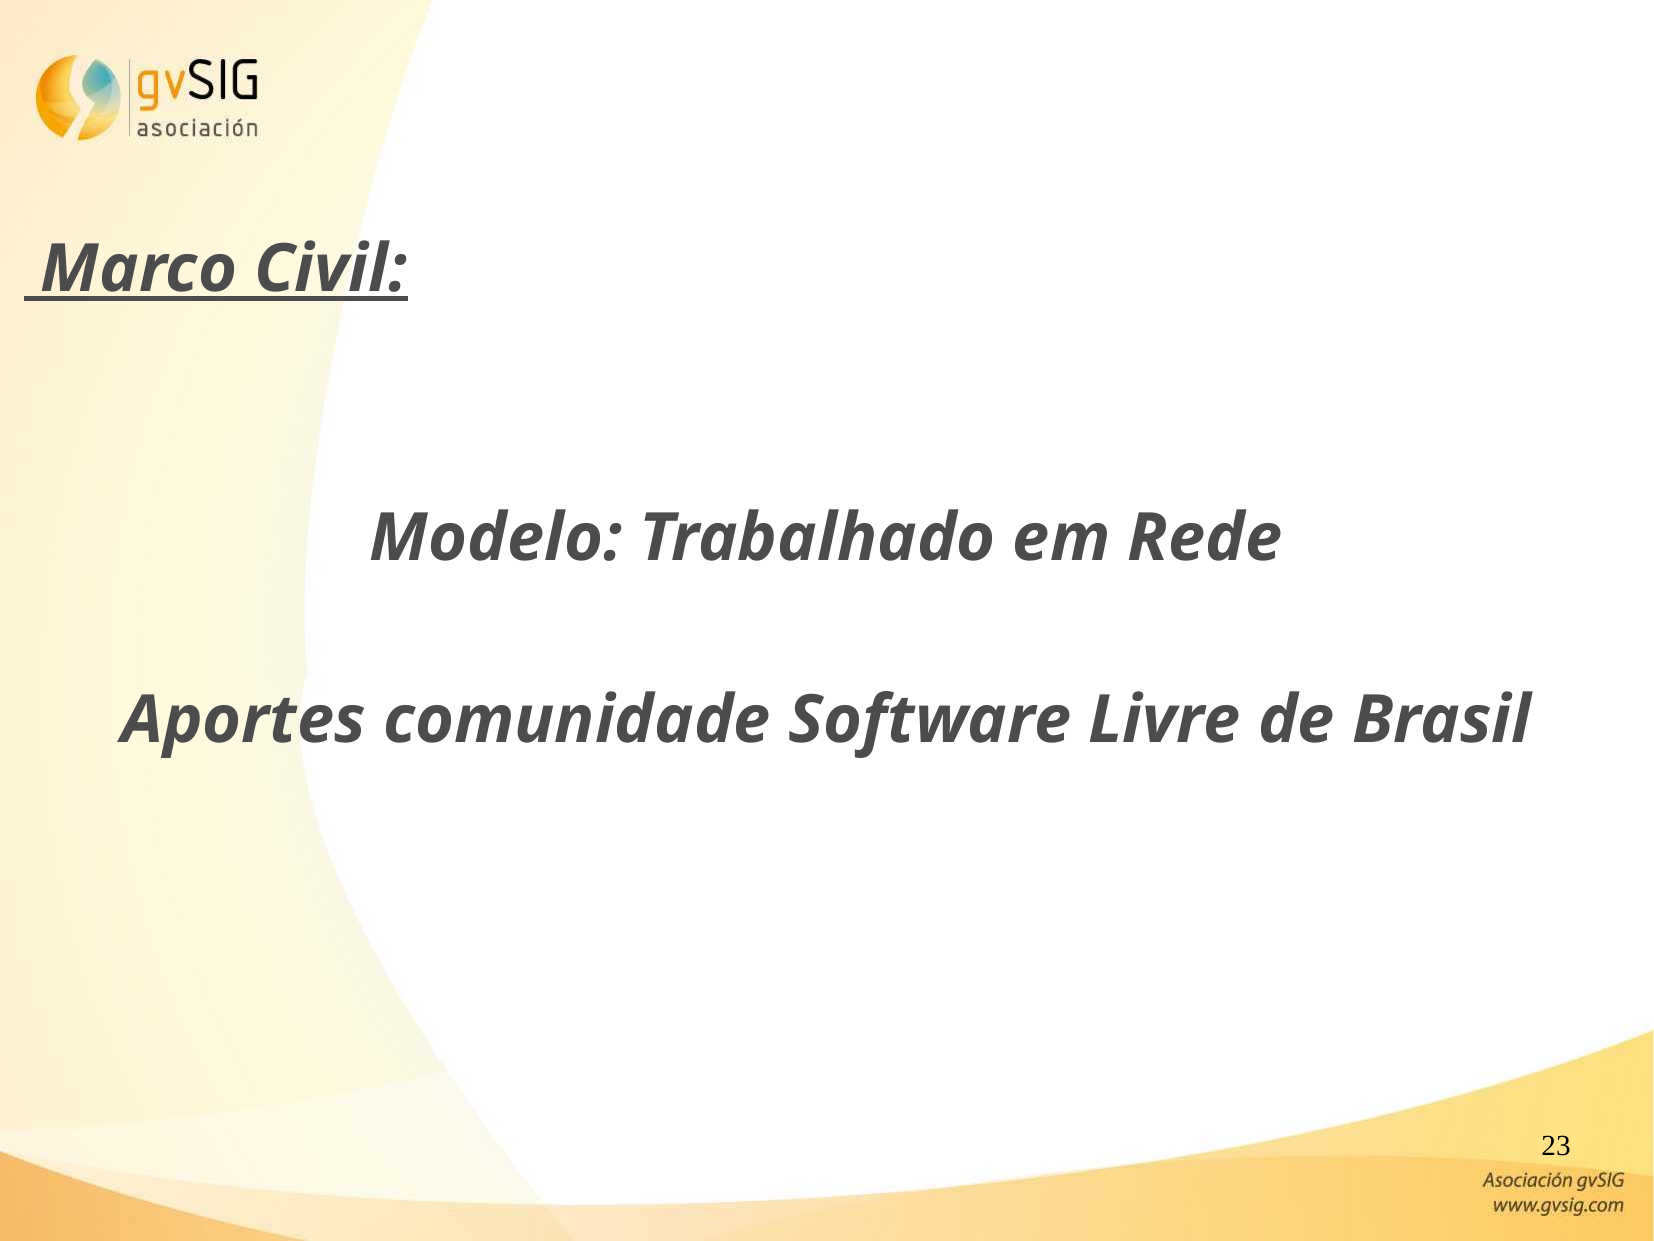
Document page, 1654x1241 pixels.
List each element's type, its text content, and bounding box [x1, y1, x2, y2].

picture [0, 0, 1654, 1241]
text_box Marco Civil: [23, 226, 1032, 305]
text_box Modelo: Trabalhado em Rede Aportes comunidade Software Livre de Brasil [59, 482, 1595, 886]
